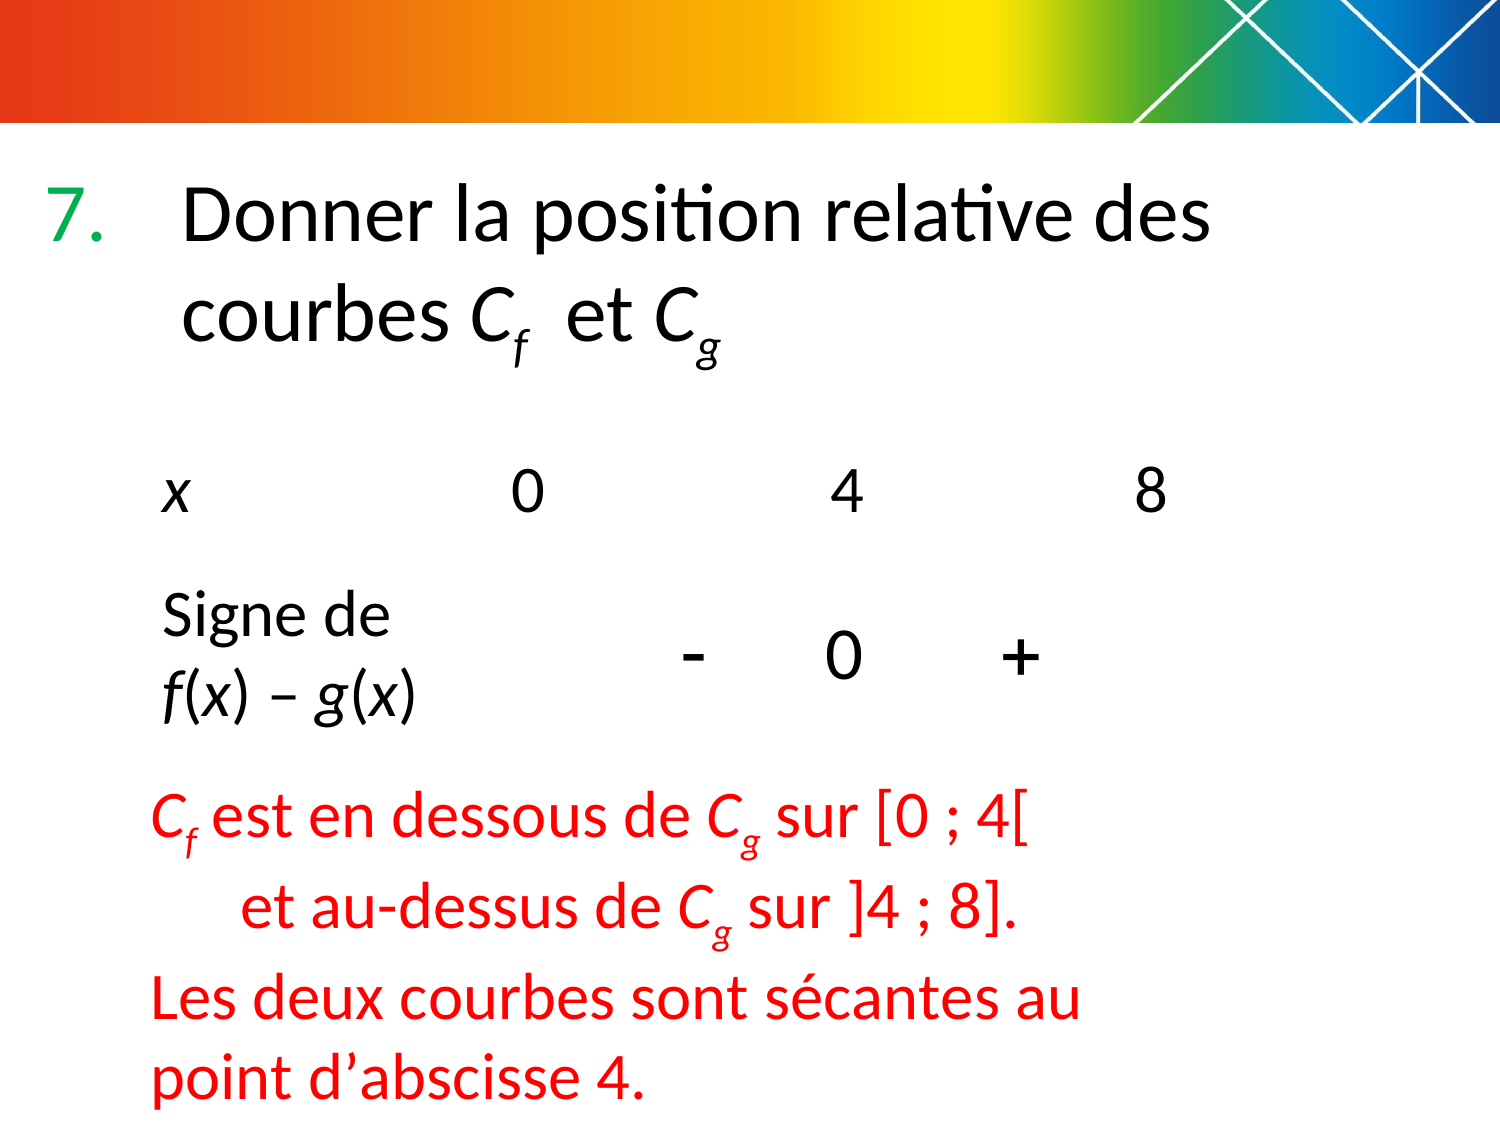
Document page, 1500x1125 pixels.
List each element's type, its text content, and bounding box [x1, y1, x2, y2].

picture [0, 0, 1359, 123]
table_cell  0  [497, 562, 1242, 737]
table_header x [148, 409, 497, 562]
table_cell Signe de f(x) – g(x) [148, 562, 497, 737]
text_box Cf est en dessous de Cg sur [0 ; 4[ et au-dessus de Cg sur ]4 ; 8]. Les deux courbes sont sécantes au point d’abscisse 4. [135, 763, 1306, 1121]
table_header 0 4 8 [497, 409, 1242, 562]
title Donner la position relative des courbes Cf et Cg [29, 148, 1500, 383]
picture [1340, 0, 1500, 123]
